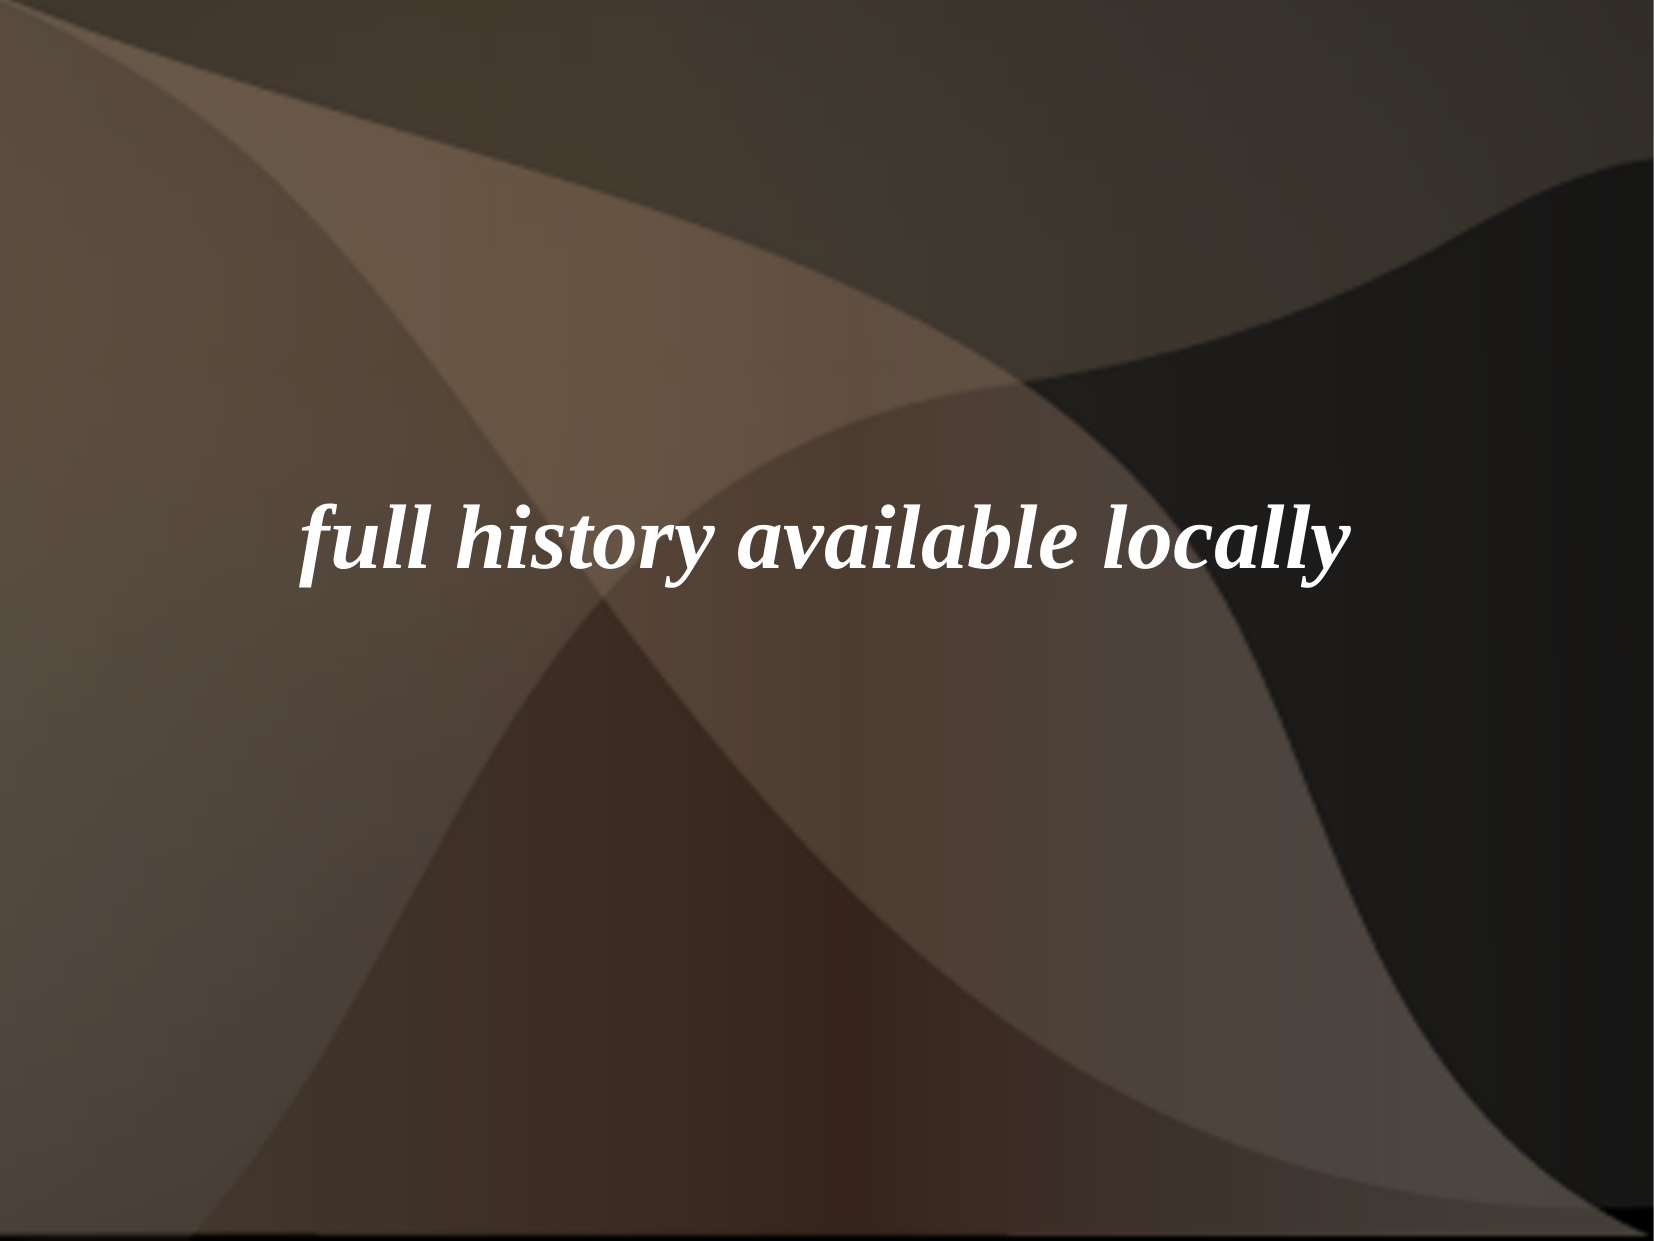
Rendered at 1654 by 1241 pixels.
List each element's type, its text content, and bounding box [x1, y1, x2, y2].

title full history available locally [82, 249, 1571, 826]
picture [0, 0, 1654, 1241]
